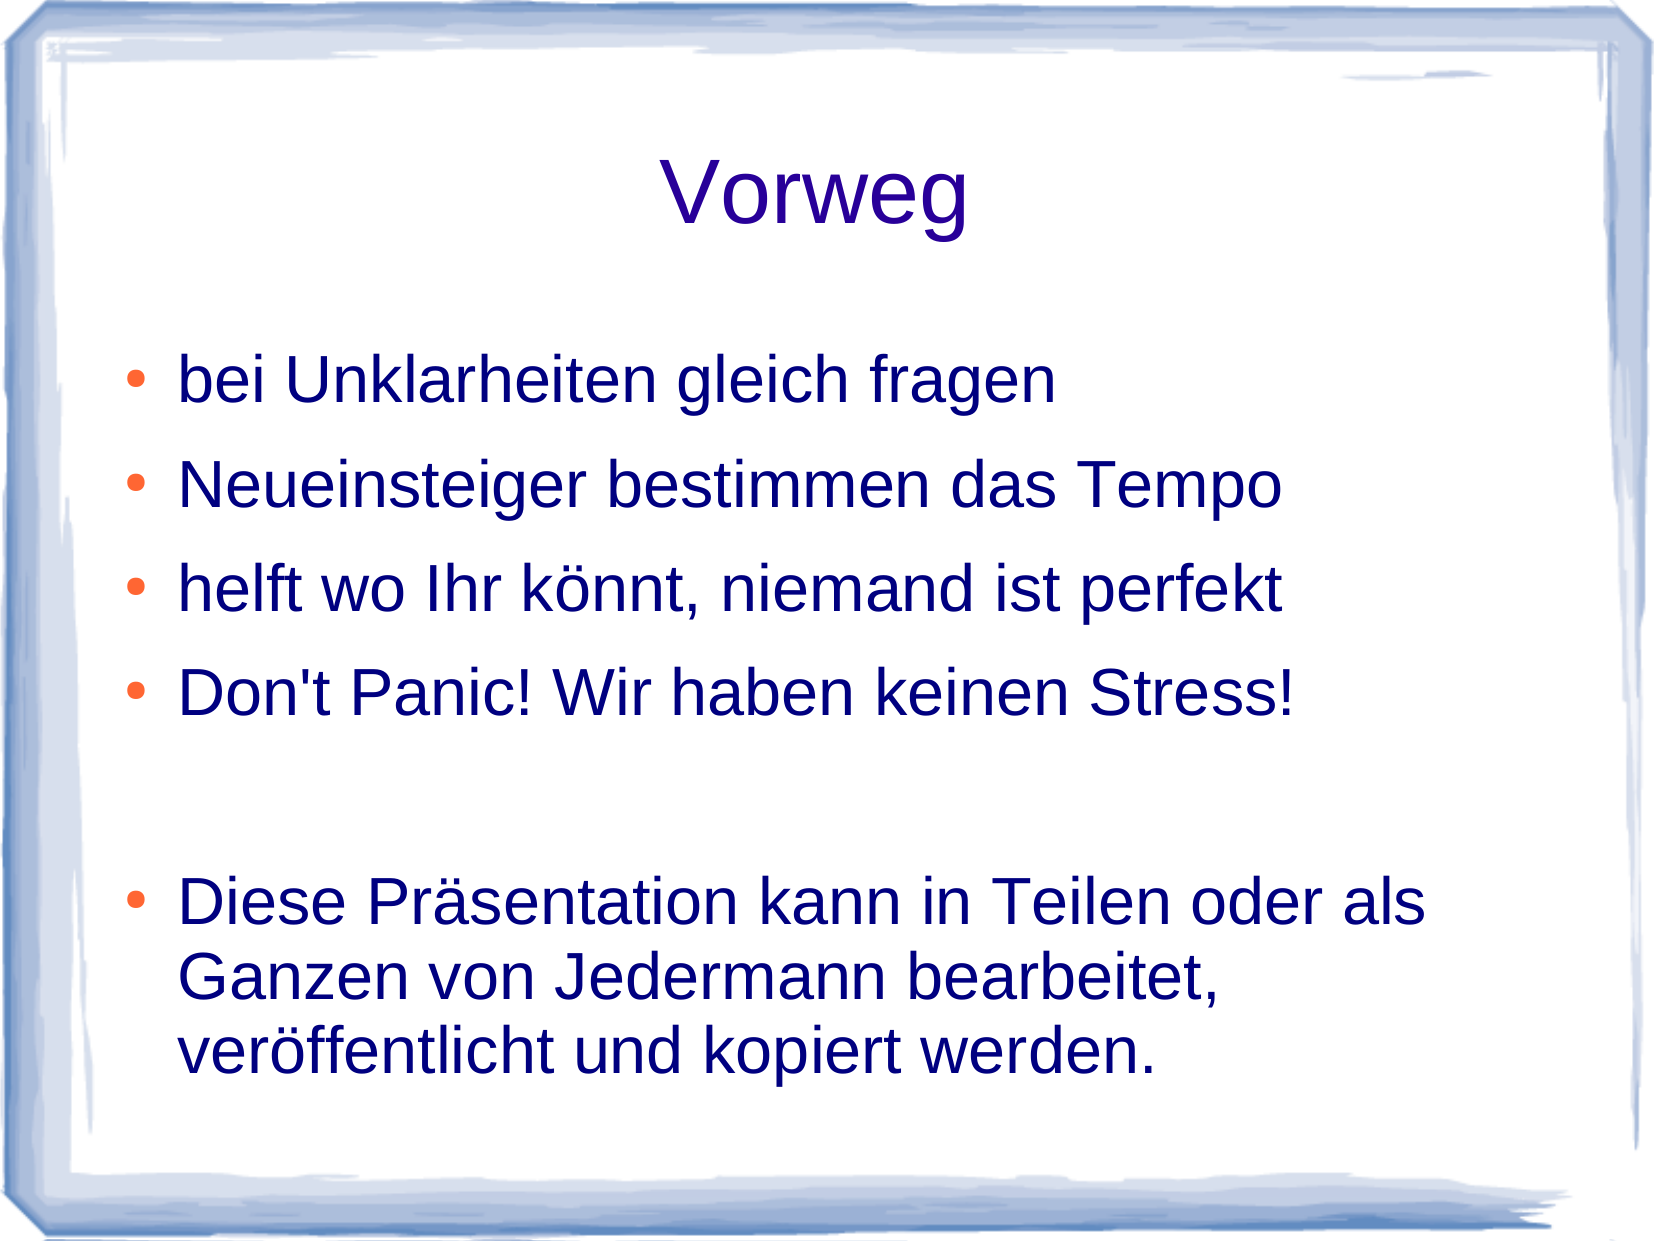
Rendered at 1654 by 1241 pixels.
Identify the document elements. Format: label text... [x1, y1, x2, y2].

picture [0, 0, 1654, 1241]
title Vorweg [70, 88, 1560, 296]
list bei Unklarheiten gleich fragen Neueinsteiger bestimmen das Tempo helft wo Ihr könnt, niemand ist perfekt Don't Panic! Wir haben keinen Stress! Diese Präsentation kann in Teilen oder als Ganzen von Jedermann bearbeitet, veröffentlicht und kopiert werden. [106, 342, 1560, 1193]
